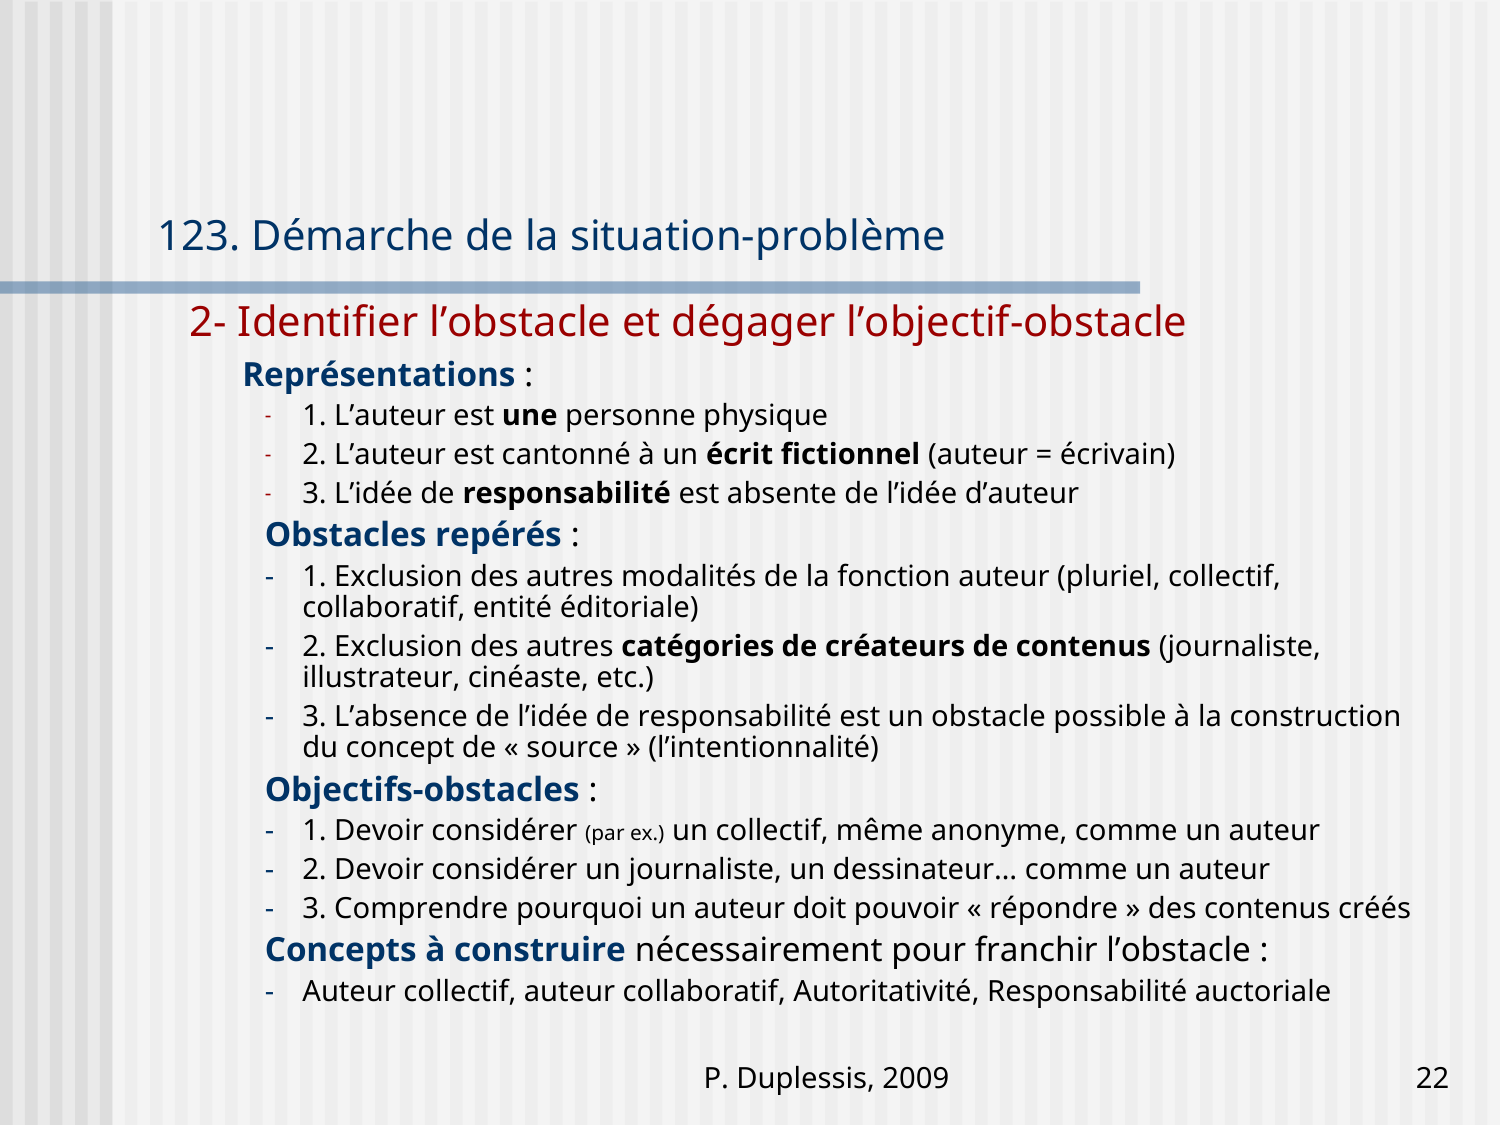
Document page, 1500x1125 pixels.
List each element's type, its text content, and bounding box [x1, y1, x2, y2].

list 2- Identifier l’obstacle et dégager l’objectif-obstacle [99, 287, 1431, 349]
title 123. Démarche de la situation-problème [142, 200, 1482, 267]
text_box Représentations : 1. L’auteur est une personne physique 2. L’auteur est cantonné à un écrit fictionnel (auteur = écrivain) 3. L’idée de responsabilité est absente de l’idée d’auteur Obstacles repérés : 1. Exclusion des autres modalités de la fonction auteur (pluriel, collectif, collaboratif, entité éditoriale) 2. Exclusion des autres catégories de créateurs de contenus (journaliste, illustrateur, cinéaste, etc.) 3. L’absence de l’idée de responsabilité est un obstacle possible à la construction du concept de « source » (l’intentionnalité) Objectifs-obstacles : 1. Devoir considérer (par ex.) un collectif, même anonyme, comme un auteur 2. Devoir considérer un journaliste, un dessinateur… comme un auteur 3. Comprendre pourquoi un auteur doit pouvoir « répondre » des contenus créés Concepts à construire nécessairement pour franchir l’obstacle : Auteur collectif, auteur collaboratif, Autoritativité, Responsabilité auctoriale [99, 349, 1431, 1038]
